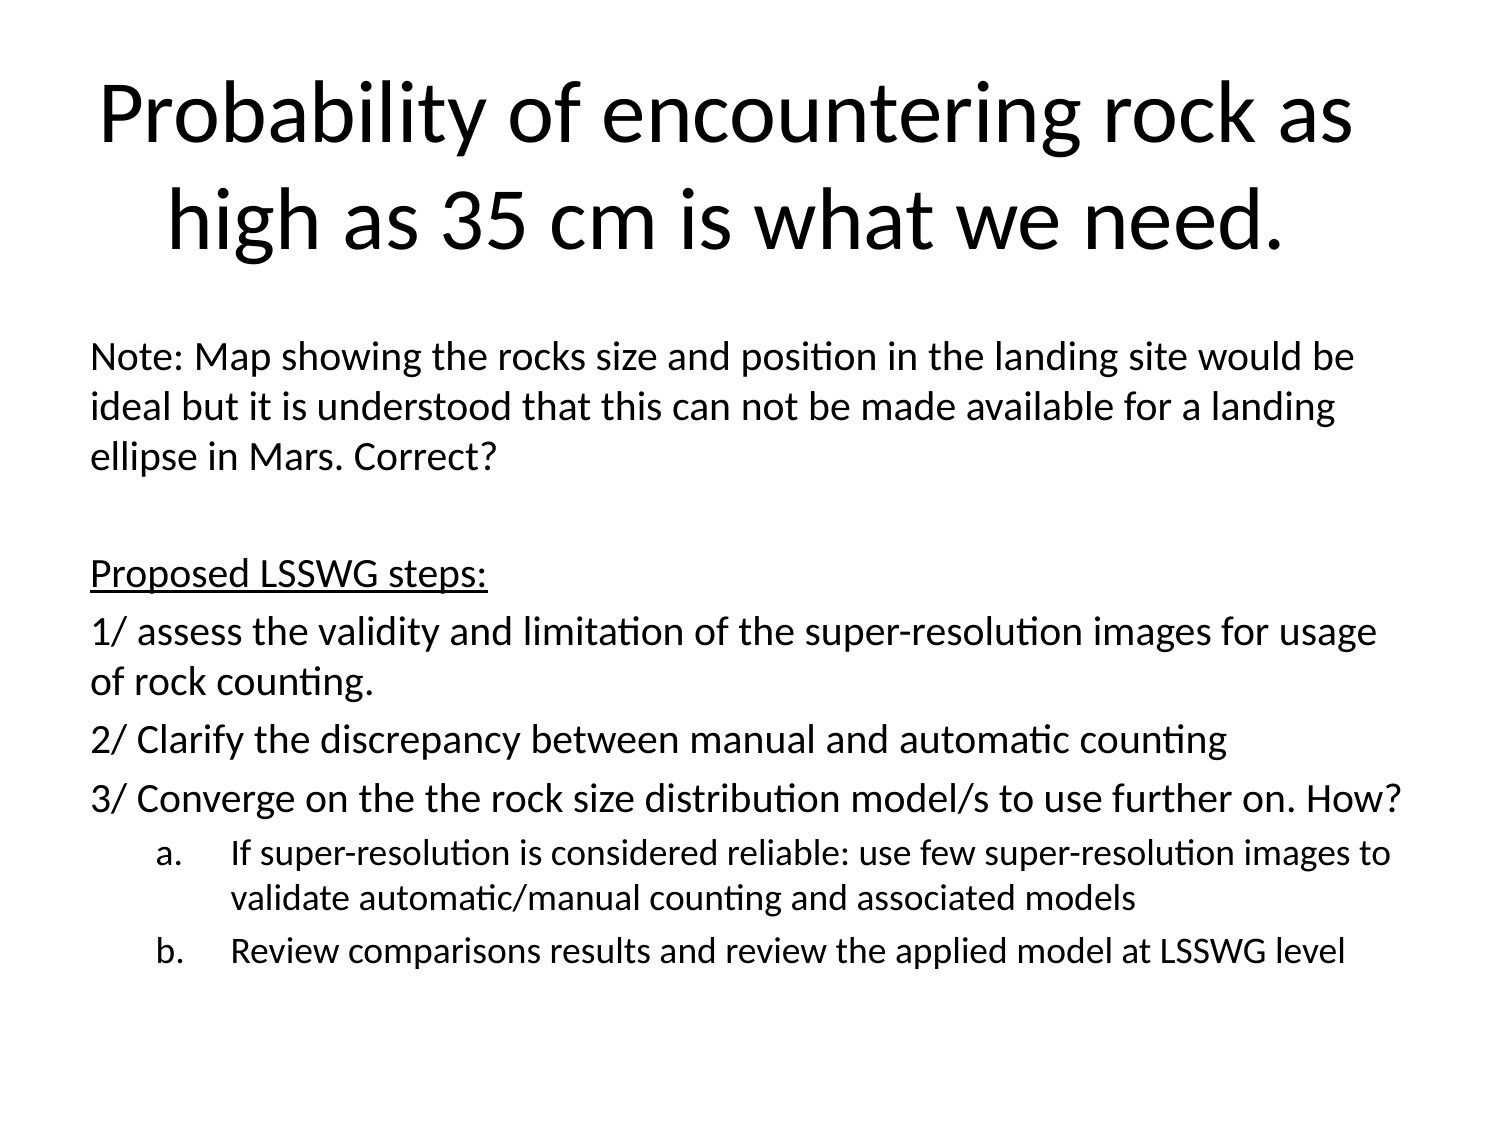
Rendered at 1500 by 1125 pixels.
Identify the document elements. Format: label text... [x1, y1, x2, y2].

title Probability of encountering rock as high as 35 cm is what we need. [28, 45, 1425, 276]
list Note: Map showing the rocks size and position in the landing site would be ideal but it is understood that this can not be made available for a landing ellipse in Mars. Correct? Proposed LSSWG steps: 1/ assess the validity and limitation of the super-resolution images for usage of rock counting. 2/ Clarify the discrepancy between manual and automatic counting 3/ Converge on the the rock size distribution model/s to use further on. How? If super-resolution is considered reliable: use few super-resolution images to validate automatic/manual counting and associated models Review comparisons results and review the applied model at LSSWG level [75, 262, 1425, 1084]
